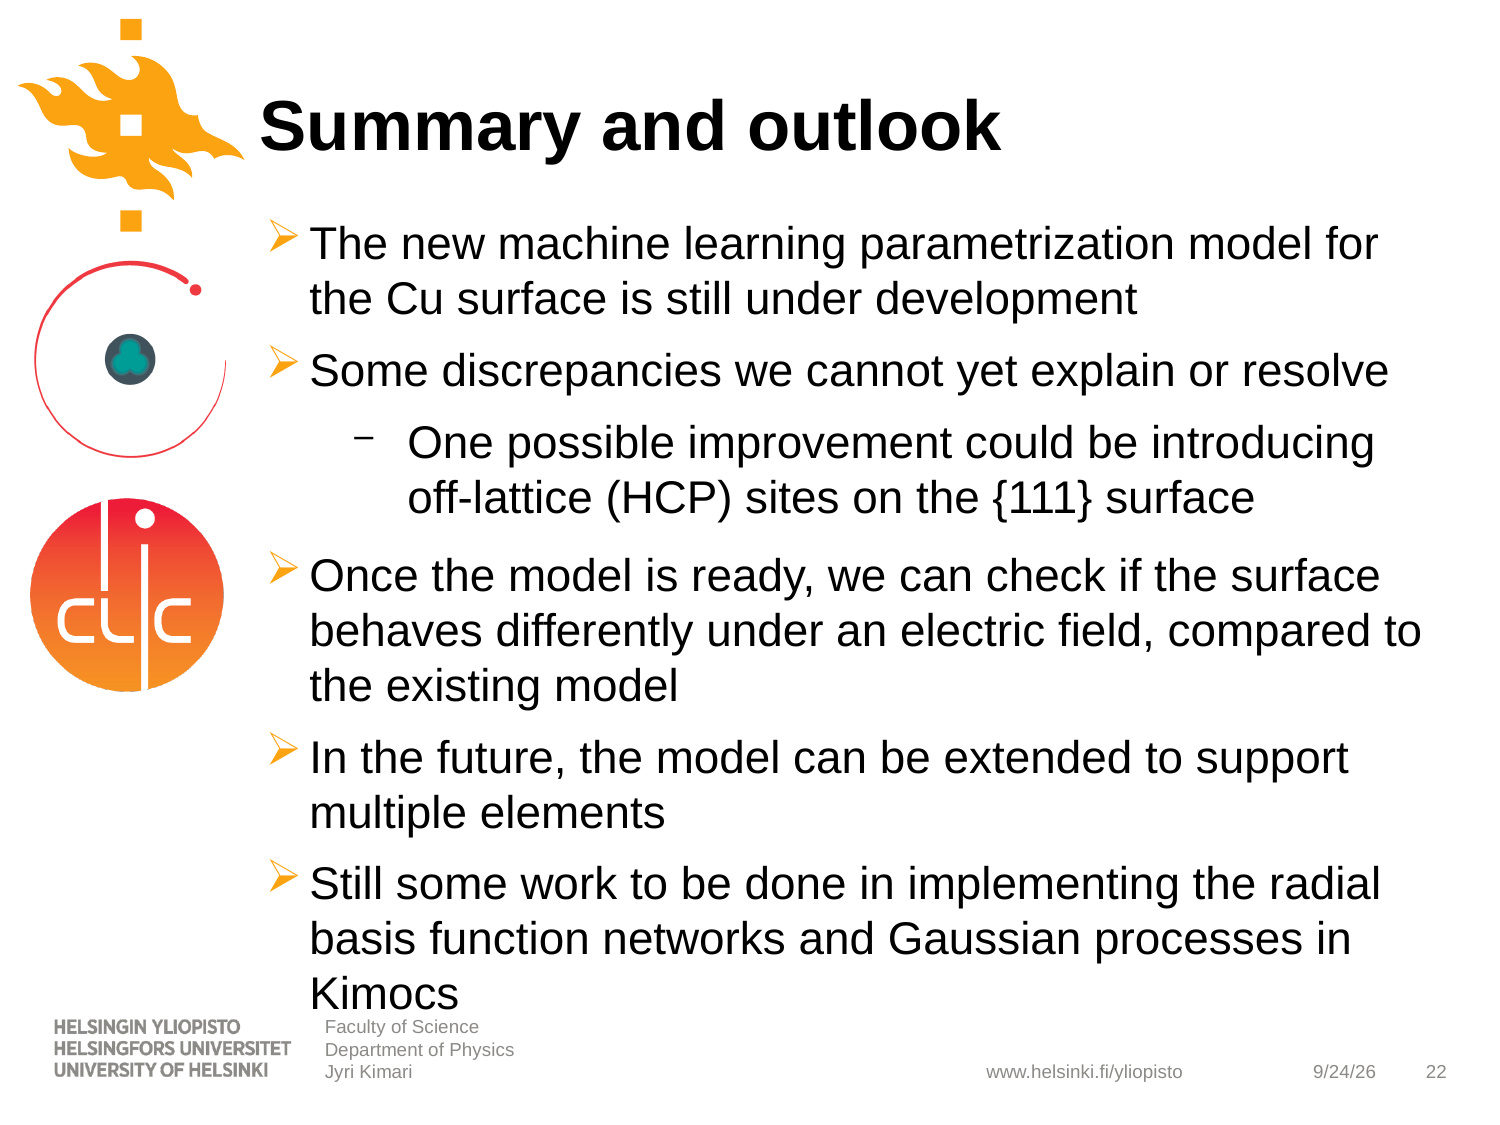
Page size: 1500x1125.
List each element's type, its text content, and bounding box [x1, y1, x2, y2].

title Summary and outlook [259, 30, 1447, 214]
picture [53, 1017, 292, 1079]
footer Faculty of Science Department of Physics Jyri Kimari [324, 1049, 750, 1083]
slide_number 11/14/18 [1230, 1049, 1376, 1083]
slide_number 10 [1376, 1011, 1447, 1083]
list The new machine learning parametrization model for the Cu surface is still under development Some discrepancies we cannot yet explain or resolve One possible improvement could be introducing off-lattice (HCP) sites on the {111} surface Once the model is ready, we can check if the surface behaves differently under an electric field, compared to the existing model In the future, the model can be extended to support multiple elements Still some work to be done in implementing the radial basis function networks and Gaussian processes in Kimocs [265, 214, 1434, 1049]
picture [0, 255, 272, 740]
